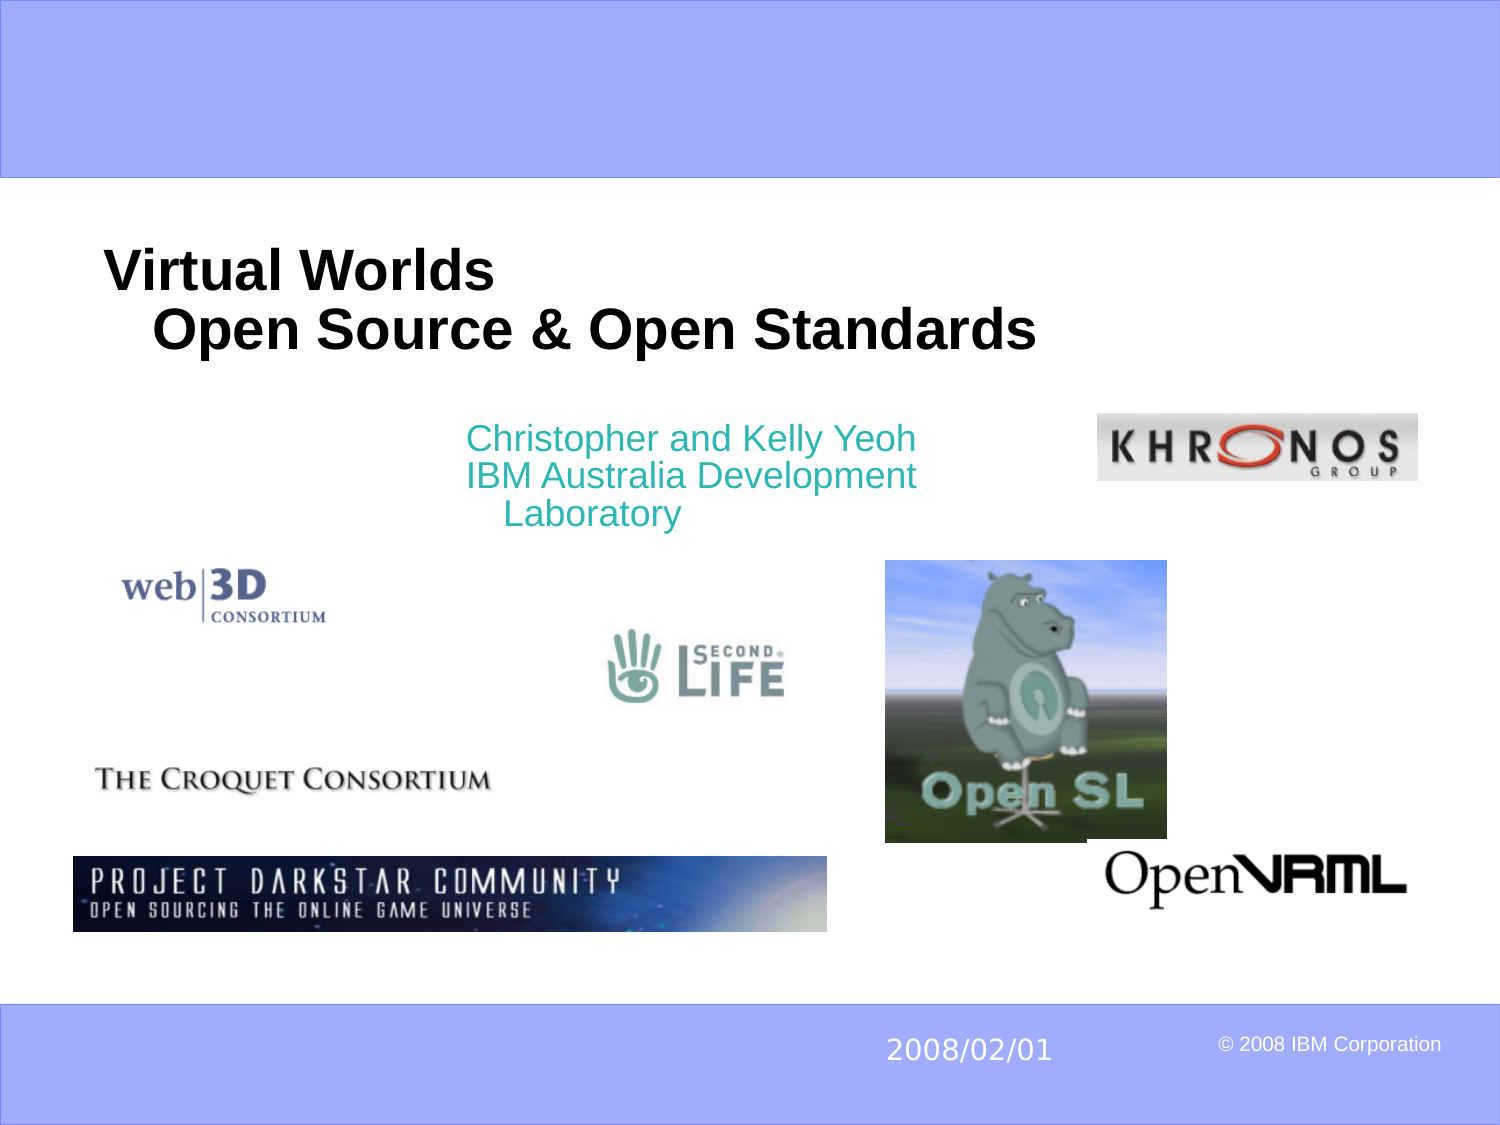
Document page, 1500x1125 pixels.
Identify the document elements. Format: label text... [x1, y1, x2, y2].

picture [1097, 413, 1418, 481]
picture [885, 560, 1418, 916]
picture [602, 622, 798, 709]
picture [88, 759, 499, 798]
picture [118, 560, 336, 632]
picture [73, 856, 827, 932]
subtitle Christopher and Kelly Yeoh IBM Australia Development Laboratory [413, 413, 1093, 562]
title Virtual Worlds Open Source & Open Standards [88, 236, 1285, 556]
